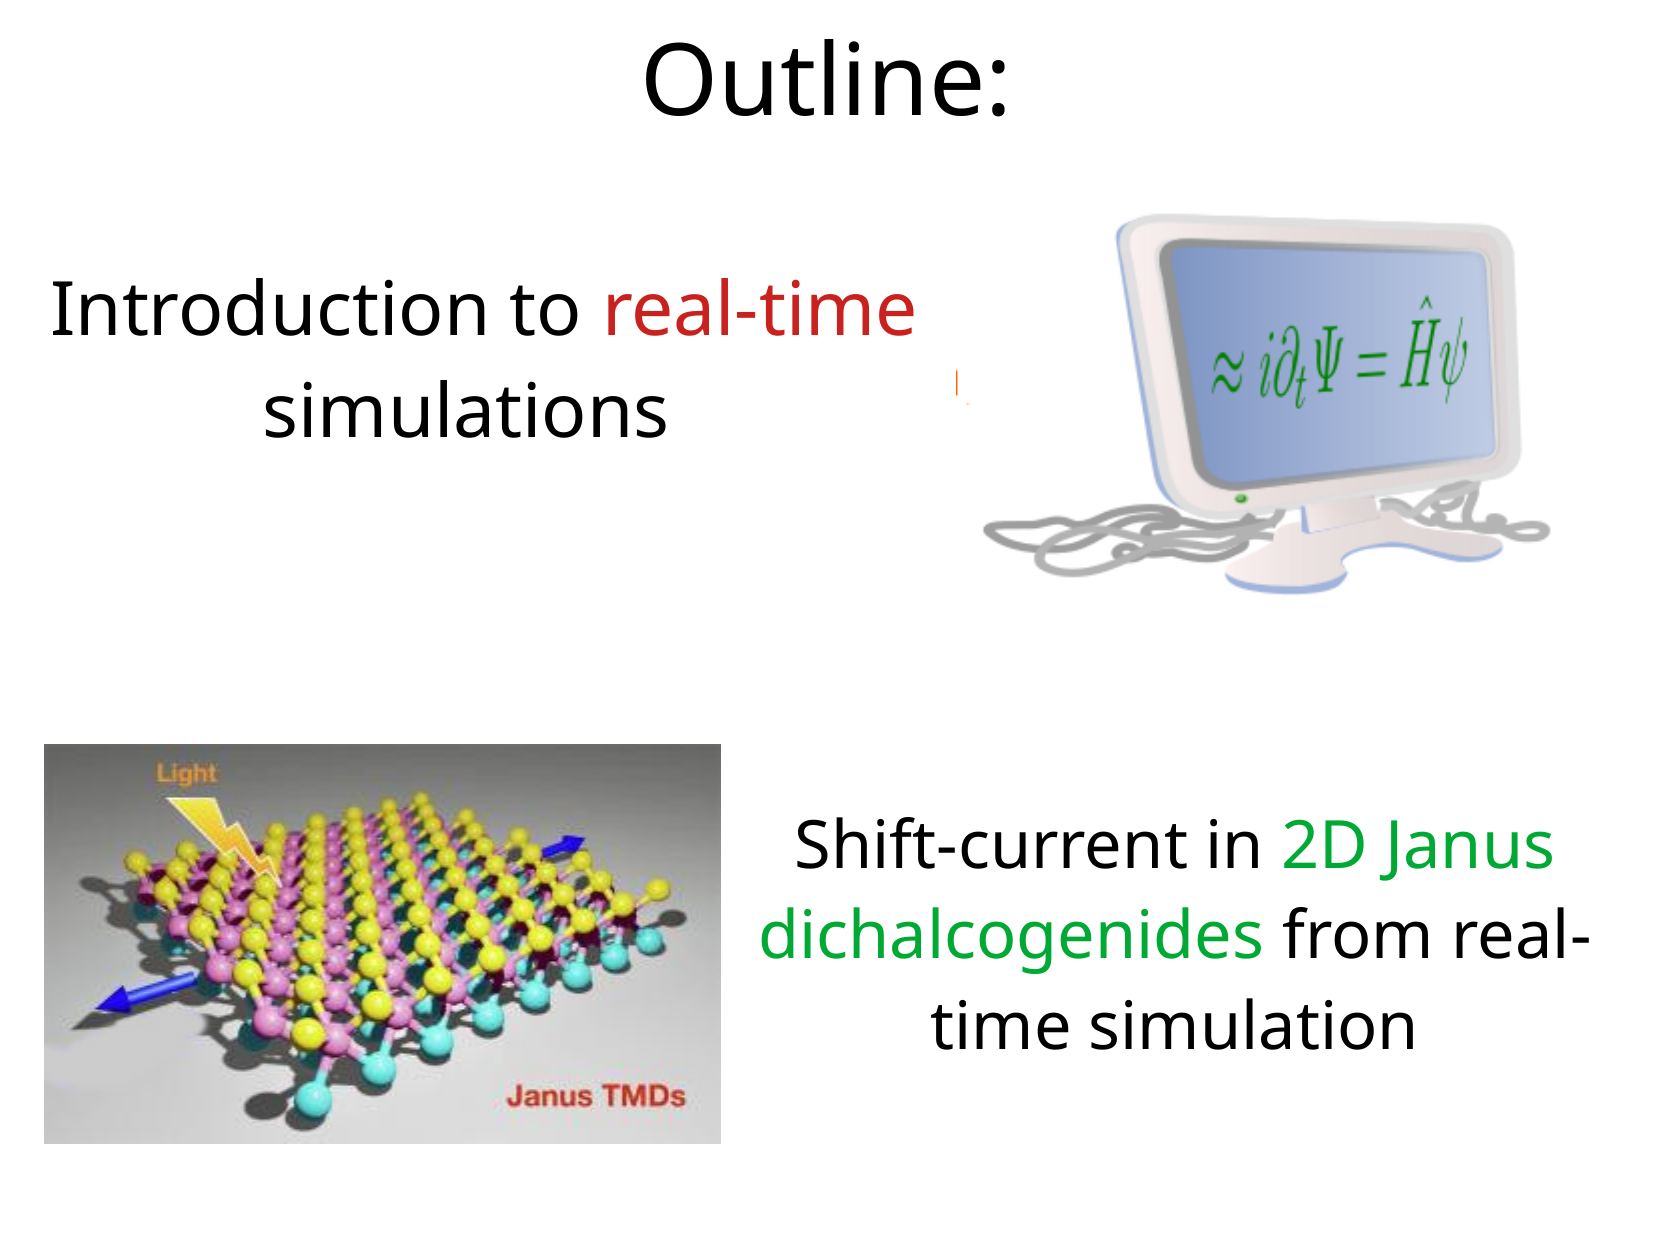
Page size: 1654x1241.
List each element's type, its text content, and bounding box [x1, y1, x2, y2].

picture [44, 744, 721, 1144]
text_box Shift-current in 2D Janus dichalcogenides from real-time simulation [721, 789, 1630, 1127]
title Outline: [82, 0, 1571, 178]
text_box Introduction to real-time simulations [23, 248, 945, 478]
picture [956, 188, 1562, 600]
